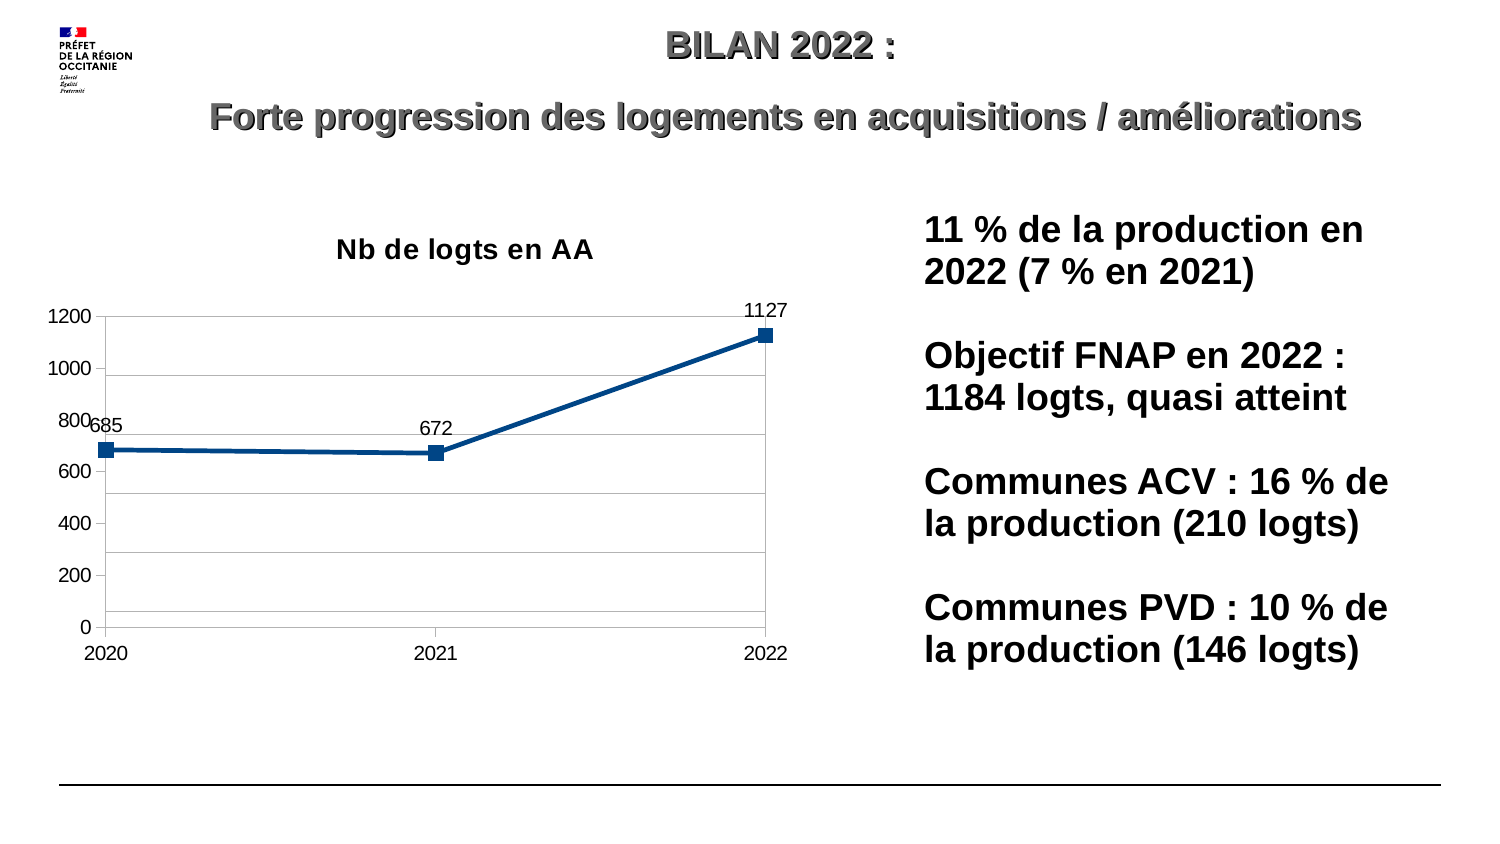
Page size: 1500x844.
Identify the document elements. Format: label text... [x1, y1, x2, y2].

list BILAN 2022 : Forte progression des logements en acquisitions / améliorations [23, 23, 1477, 154]
chart [47, 224, 831, 665]
text_box 11 % de la production en 2022 (7 % en 2021) Objectif FNAP en 2022 : 1184 logts, quasi atteint Communes ACV : 16 % de la production (210 logts) Communes PVD : 10 % de la production (146 logts) [909, 200, 1418, 686]
title [59, 154, 1477, 815]
